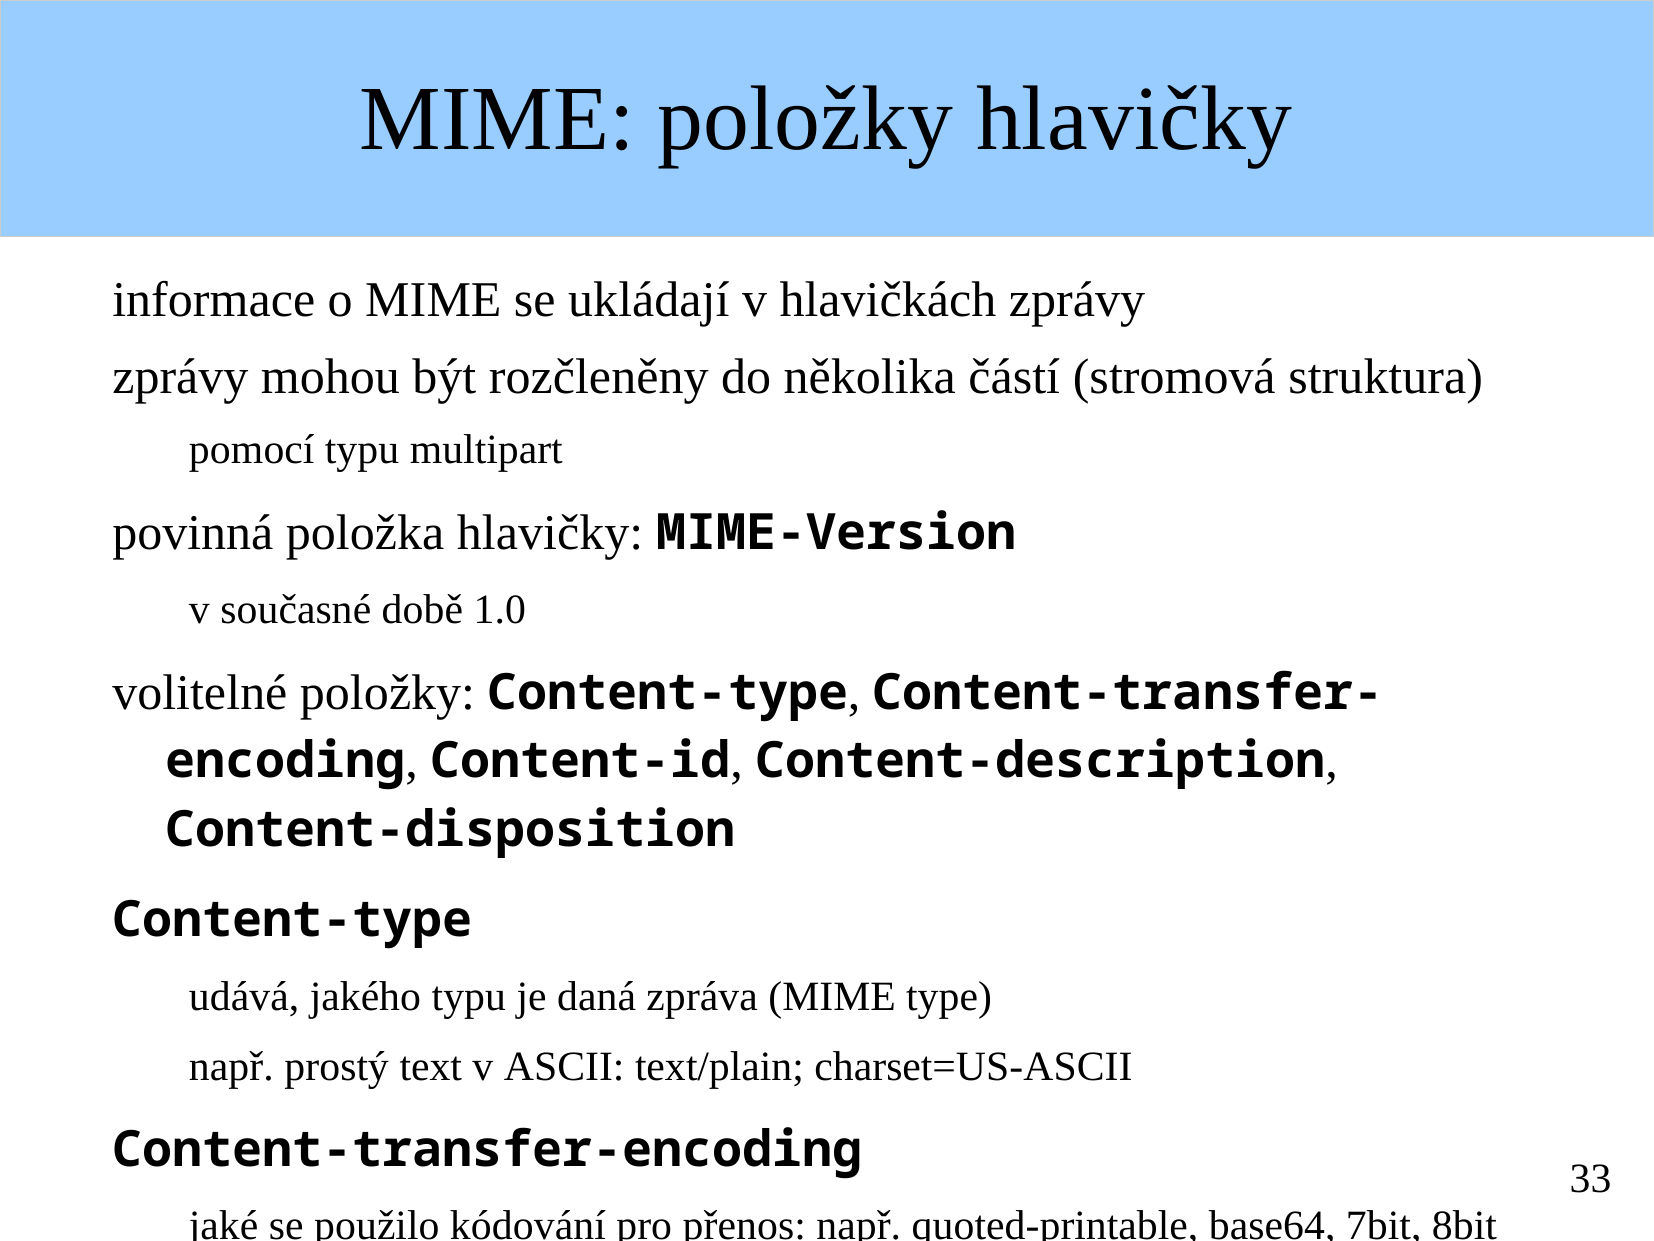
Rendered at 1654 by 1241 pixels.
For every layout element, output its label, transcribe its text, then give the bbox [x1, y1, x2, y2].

list informace o MIME se ukládají v hlavičkách zprávy zprávy mohou být rozčleněny do několika částí (stromová struktura) pomocí typu multipart povinná položka hlavičky: MIME-Version v současné době 1.0 volitelné položky: Content-type, Content-transfer-encoding, Content-id, Content-description, Content-disposition Content-type udává, jakého typu je daná zpráva (MIME type) např. prostý text v ASCII: text/plain; charset=US-ASCII Content-transfer-encoding jaké se použilo kódování pro přenos: např. quoted-printable, base64, 7bit, 8bit [94, 271, 1571, 1205]
title MIME: položky hlavičky [0, 0, 1654, 237]
